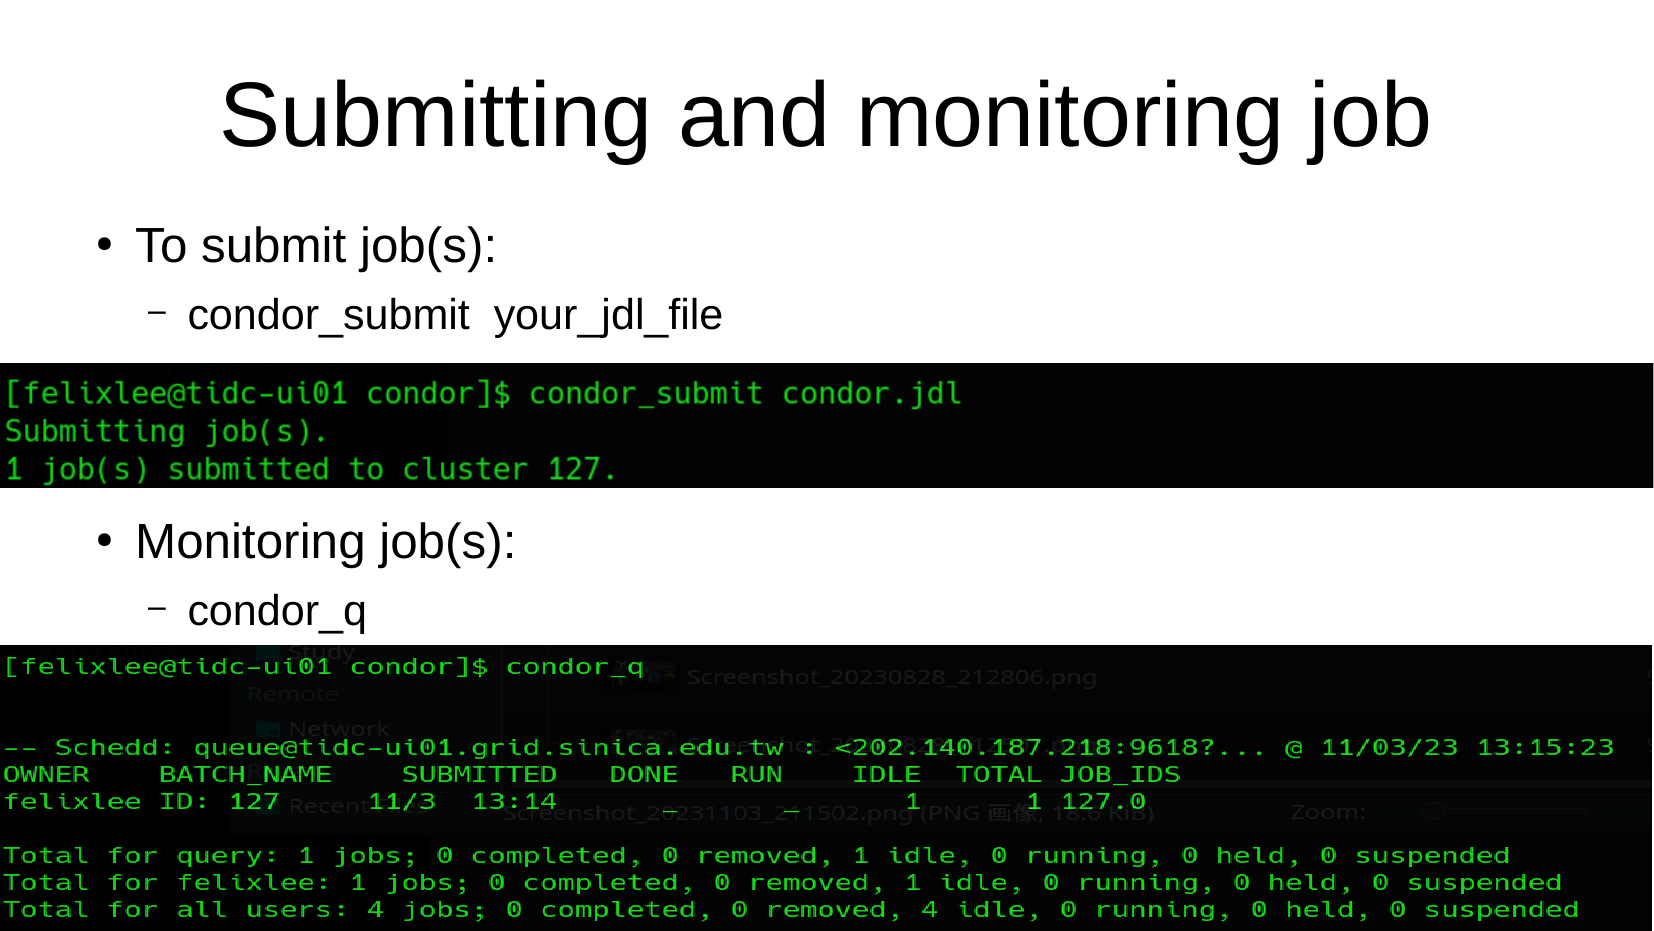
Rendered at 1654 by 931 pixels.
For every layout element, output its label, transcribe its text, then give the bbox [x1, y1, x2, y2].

list To submit job(s): condor_submit your_jdl_file Monitoring job(s): condor_q [82, 217, 1571, 363]
picture [0, 645, 1652, 931]
picture [0, 363, 1654, 488]
title Submitting and monitoring job [82, 37, 1571, 193]
list To submit job(s): condor_submit your_jdl_file Monitoring job(s): condor_q [82, 488, 1571, 638]
